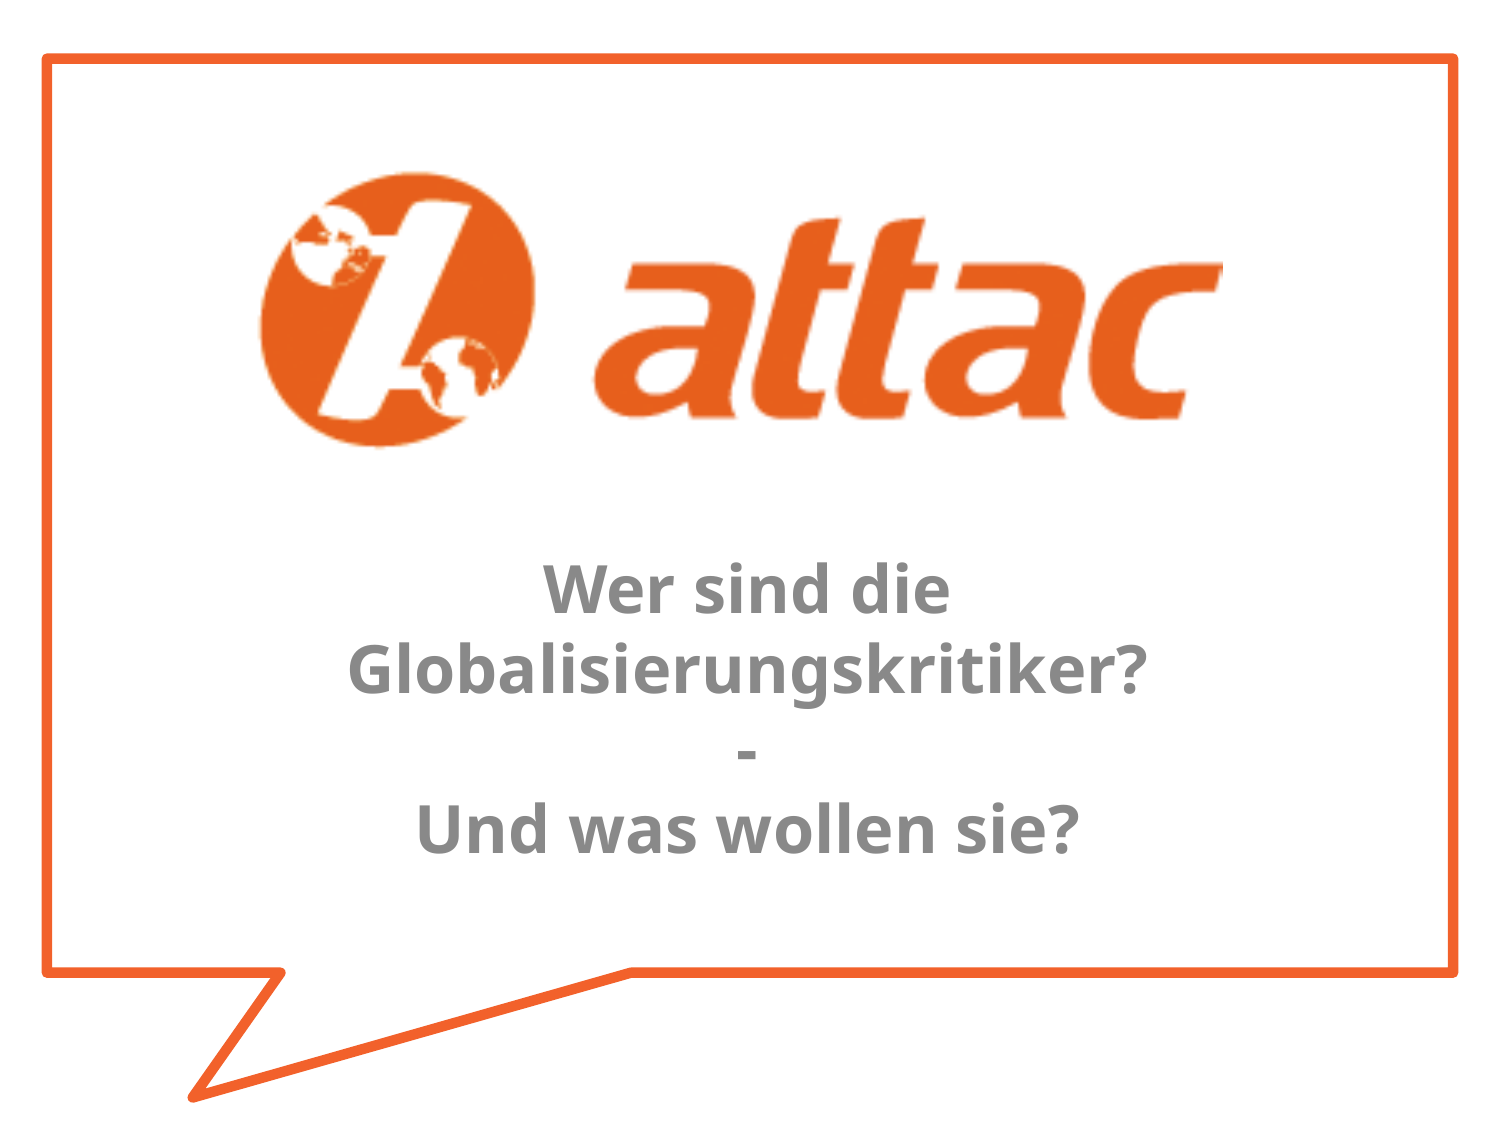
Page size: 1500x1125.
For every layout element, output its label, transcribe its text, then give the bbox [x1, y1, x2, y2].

picture [246, 164, 1223, 465]
subtitle Wer sind die Globalisierungskritiker? - Und was wollen sie? [222, 539, 1273, 827]
